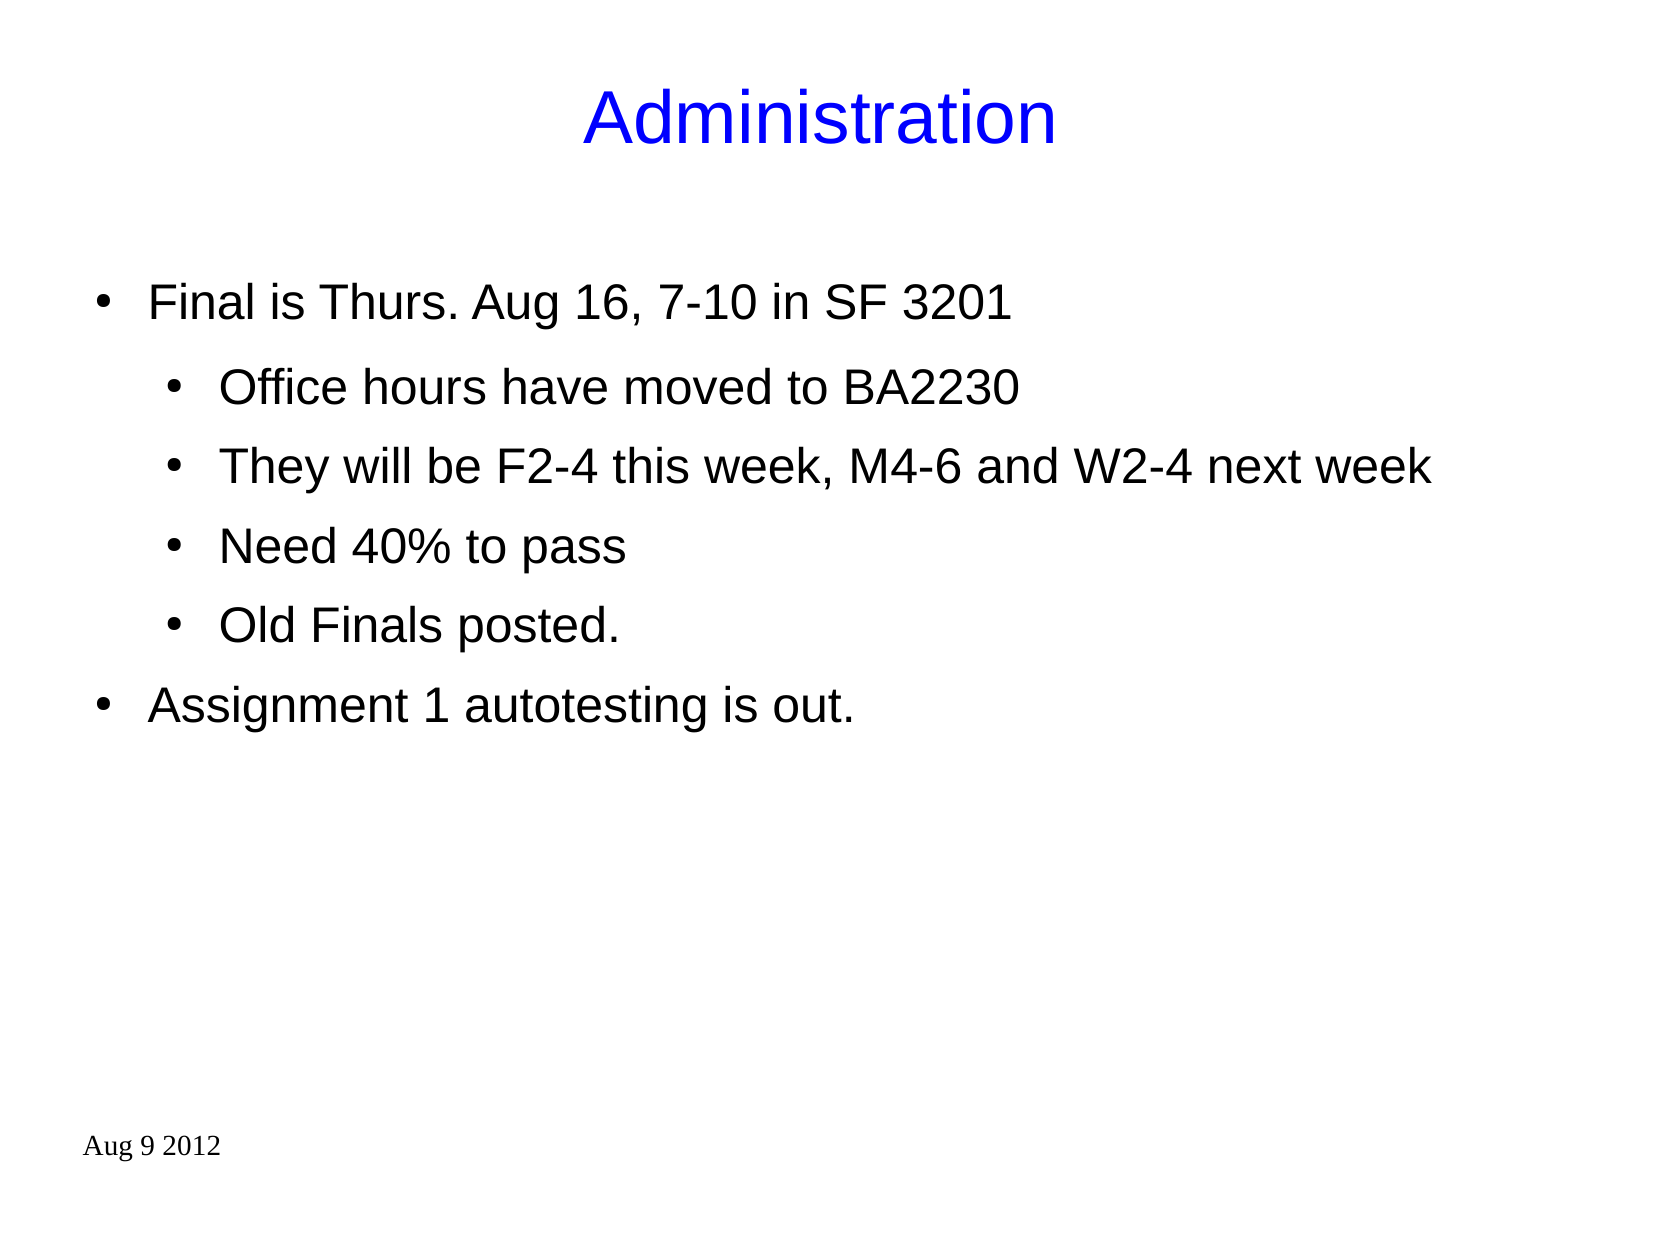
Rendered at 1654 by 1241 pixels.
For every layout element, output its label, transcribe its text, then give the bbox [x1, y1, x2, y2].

title Administration [76, 58, 1565, 178]
list Final is Thurs. Aug 16, 7-10 in SF 3201 Office hours have moved to BA2230 They will be F2-4 this week, M4-6 and W2-4 next week Need 40% to pass Old Finals posted. Assignment 1 autotesting is out. [76, 274, 1565, 1093]
